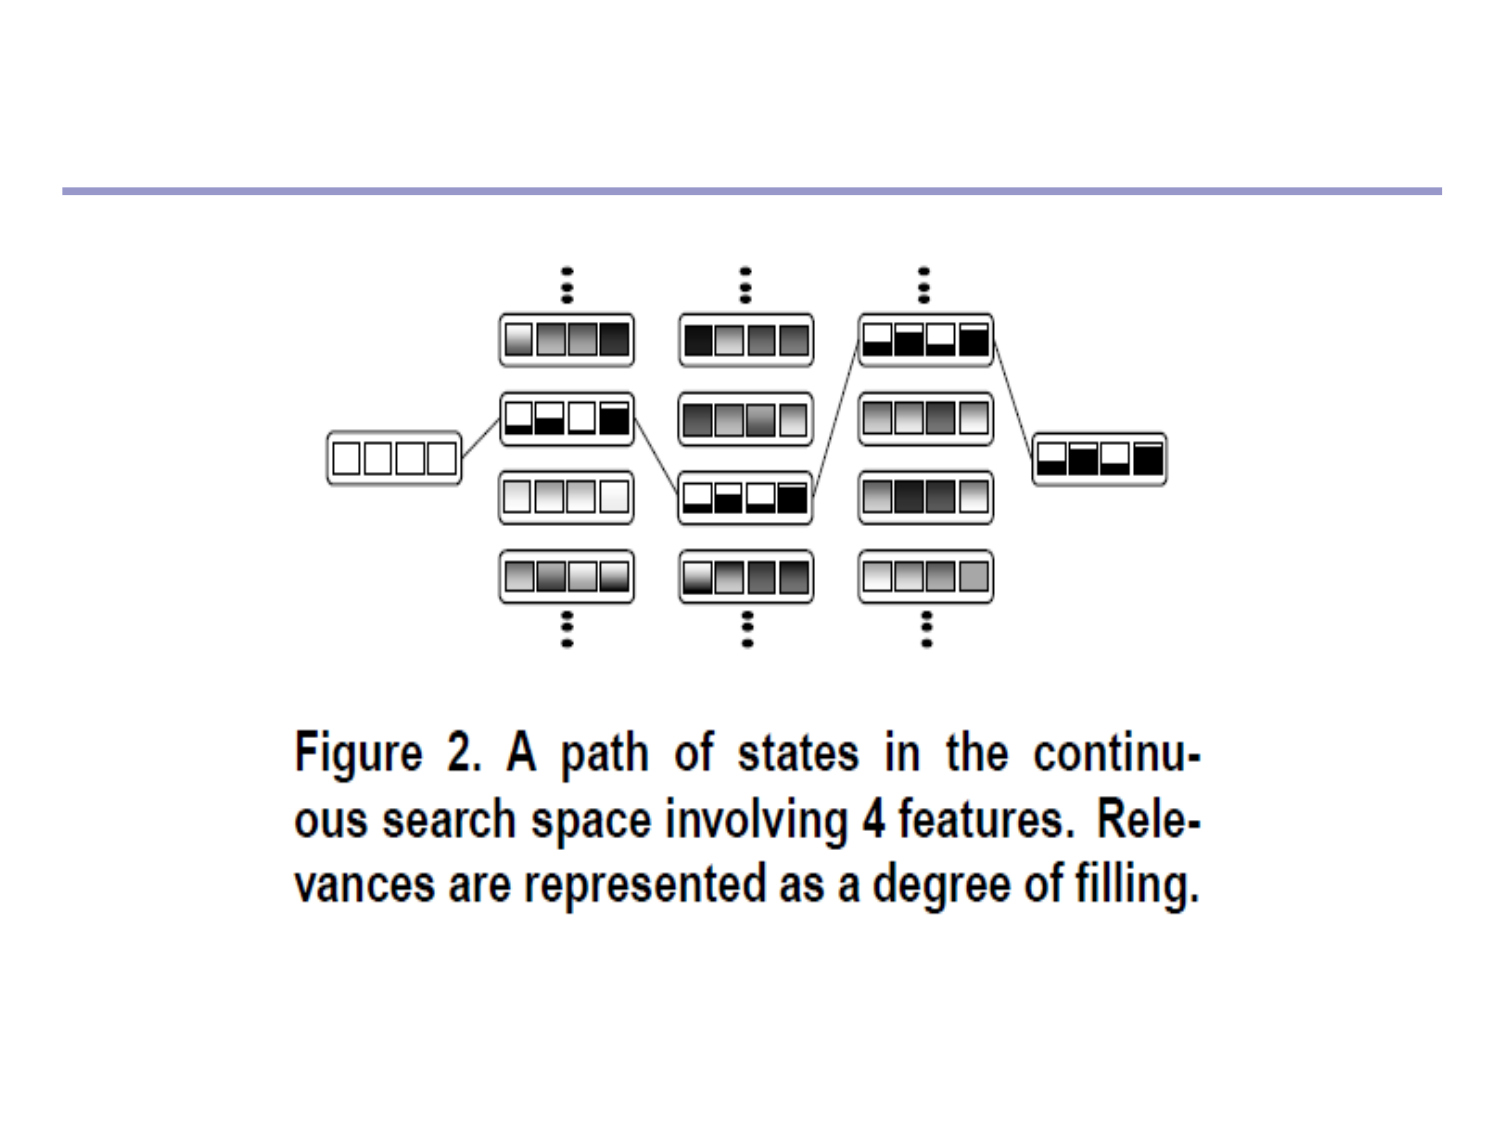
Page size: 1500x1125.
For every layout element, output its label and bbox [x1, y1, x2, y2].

picture [281, 240, 1234, 931]
